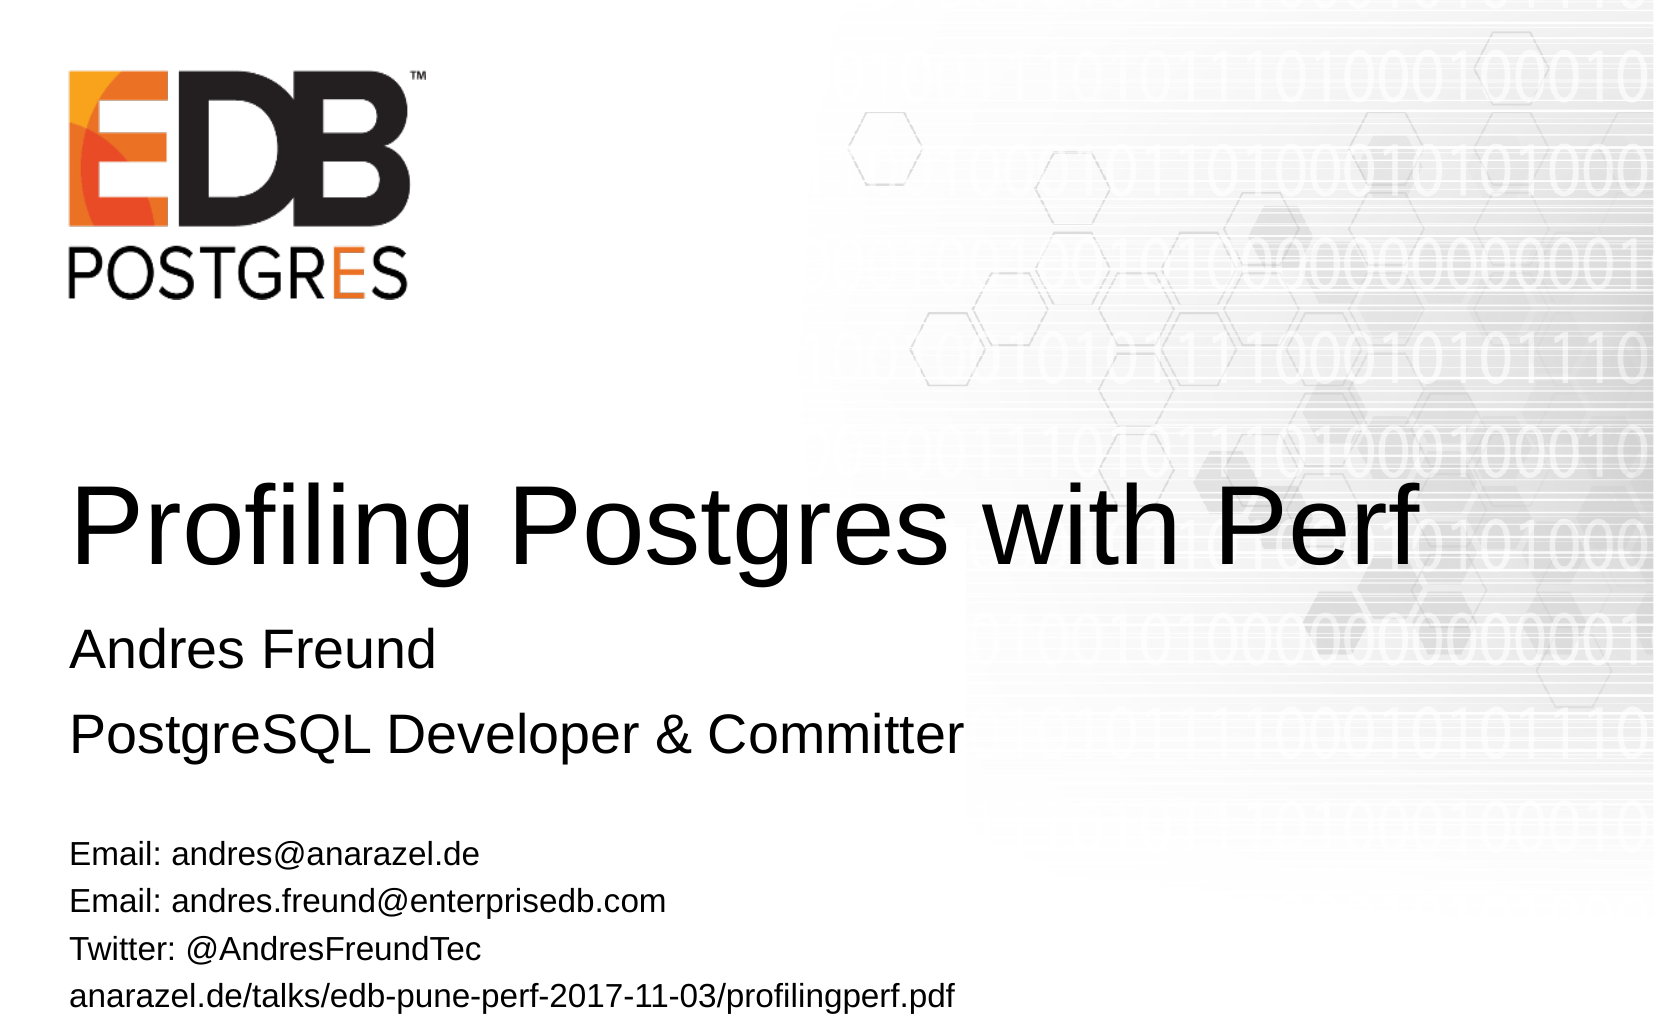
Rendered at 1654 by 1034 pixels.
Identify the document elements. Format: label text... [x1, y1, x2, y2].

list Email: andres@anarazel.de Email: andres.freund@enterprisedb.com Twitter: @AndresFreundTec anarazel.de/talks/edb-pune-perf-2017-11-03/profilingperf.pdf [54, 825, 1275, 973]
picture [14, 15, 426, 300]
list Andres Freund PostgreSQL Developer & Committer [54, 613, 1275, 752]
title Profiling Postgres with Perf [55, 444, 1456, 651]
